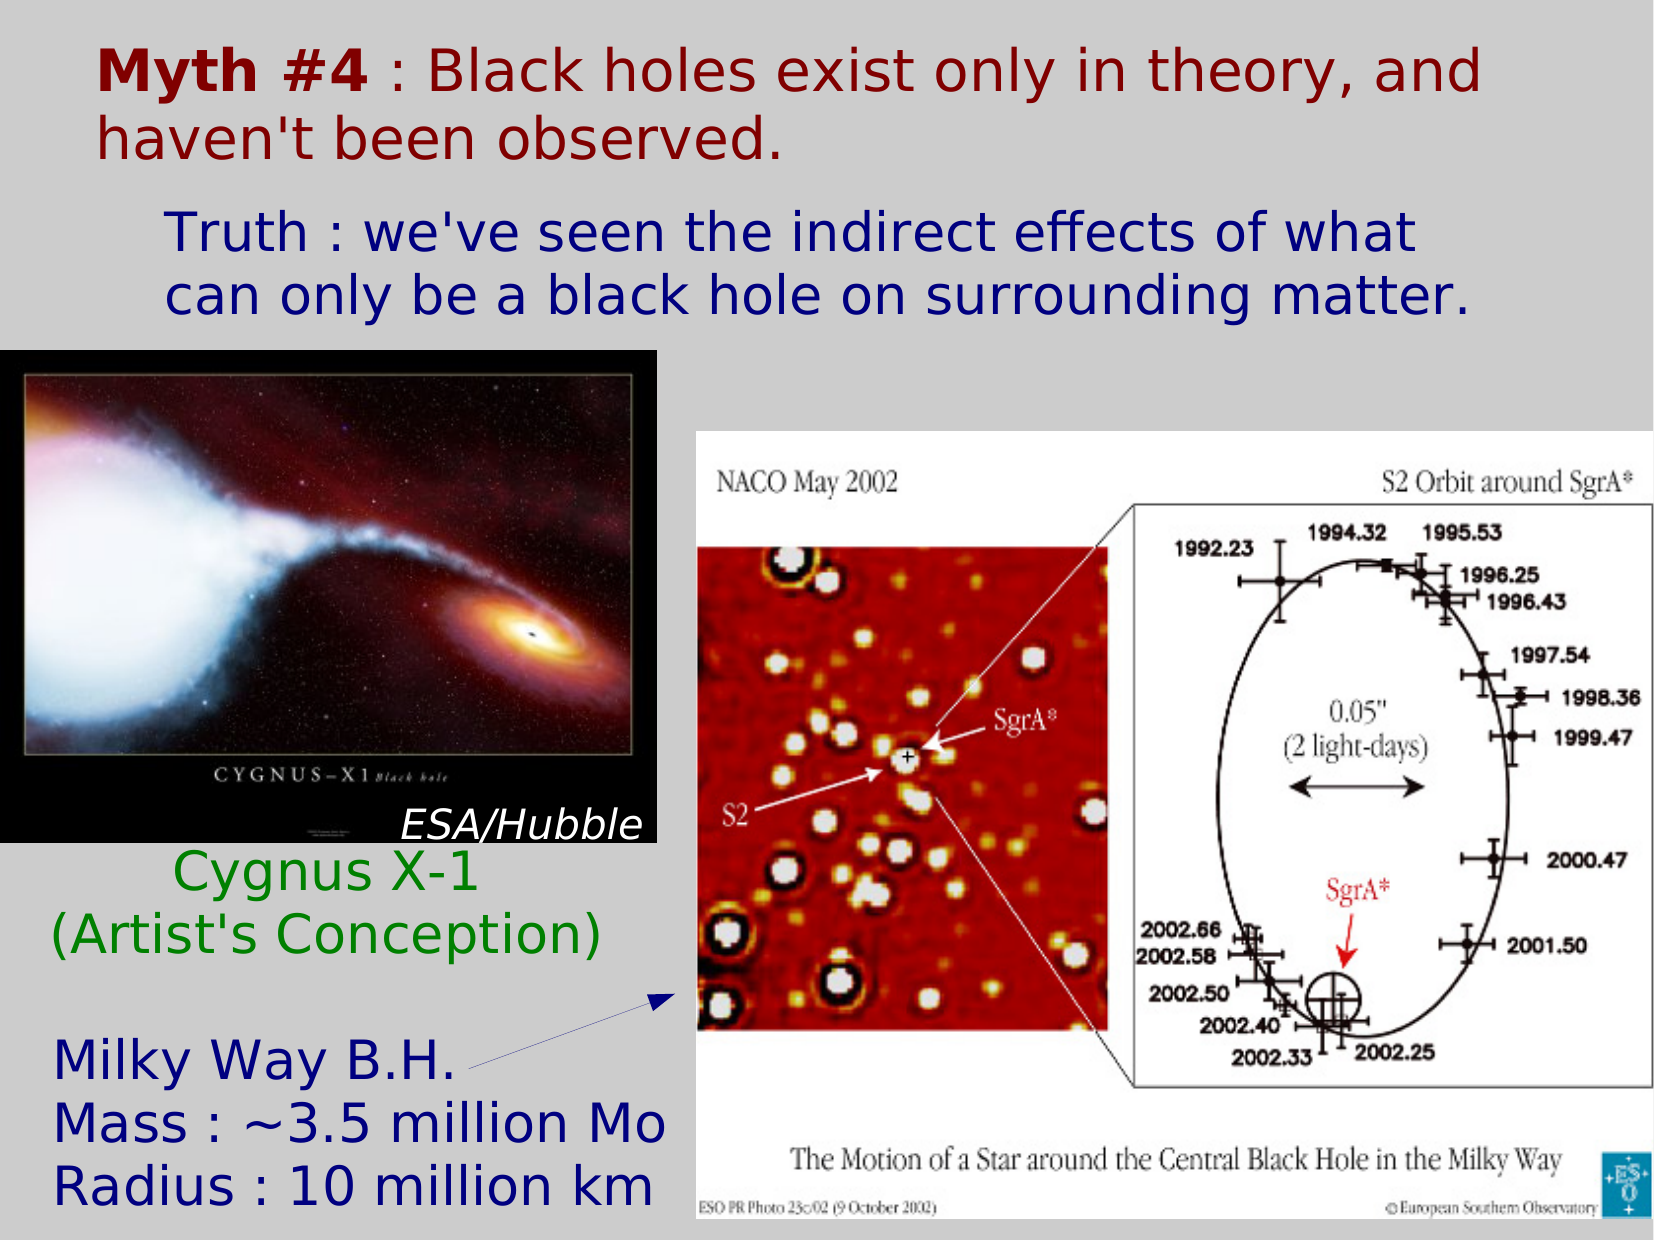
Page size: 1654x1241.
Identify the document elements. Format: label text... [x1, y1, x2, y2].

picture [0, 350, 657, 843]
text_box ESA/Hubble [385, 793, 660, 857]
text_box Milky Way B.H. Mass : ~3.5 million Mo Radius : 10 million km [37, 1021, 684, 1226]
text_box Truth : we've seen the indirect effects of what can only be a black hole on surrounding matter. [150, 193, 1501, 335]
text_box Myth #4 : Black holes exist only in theory, and haven't been observed. [80, 30, 1581, 181]
text_box Cygnus X-1 (Artist's Conception) [34, 832, 620, 974]
picture [696, 431, 1654, 1219]
